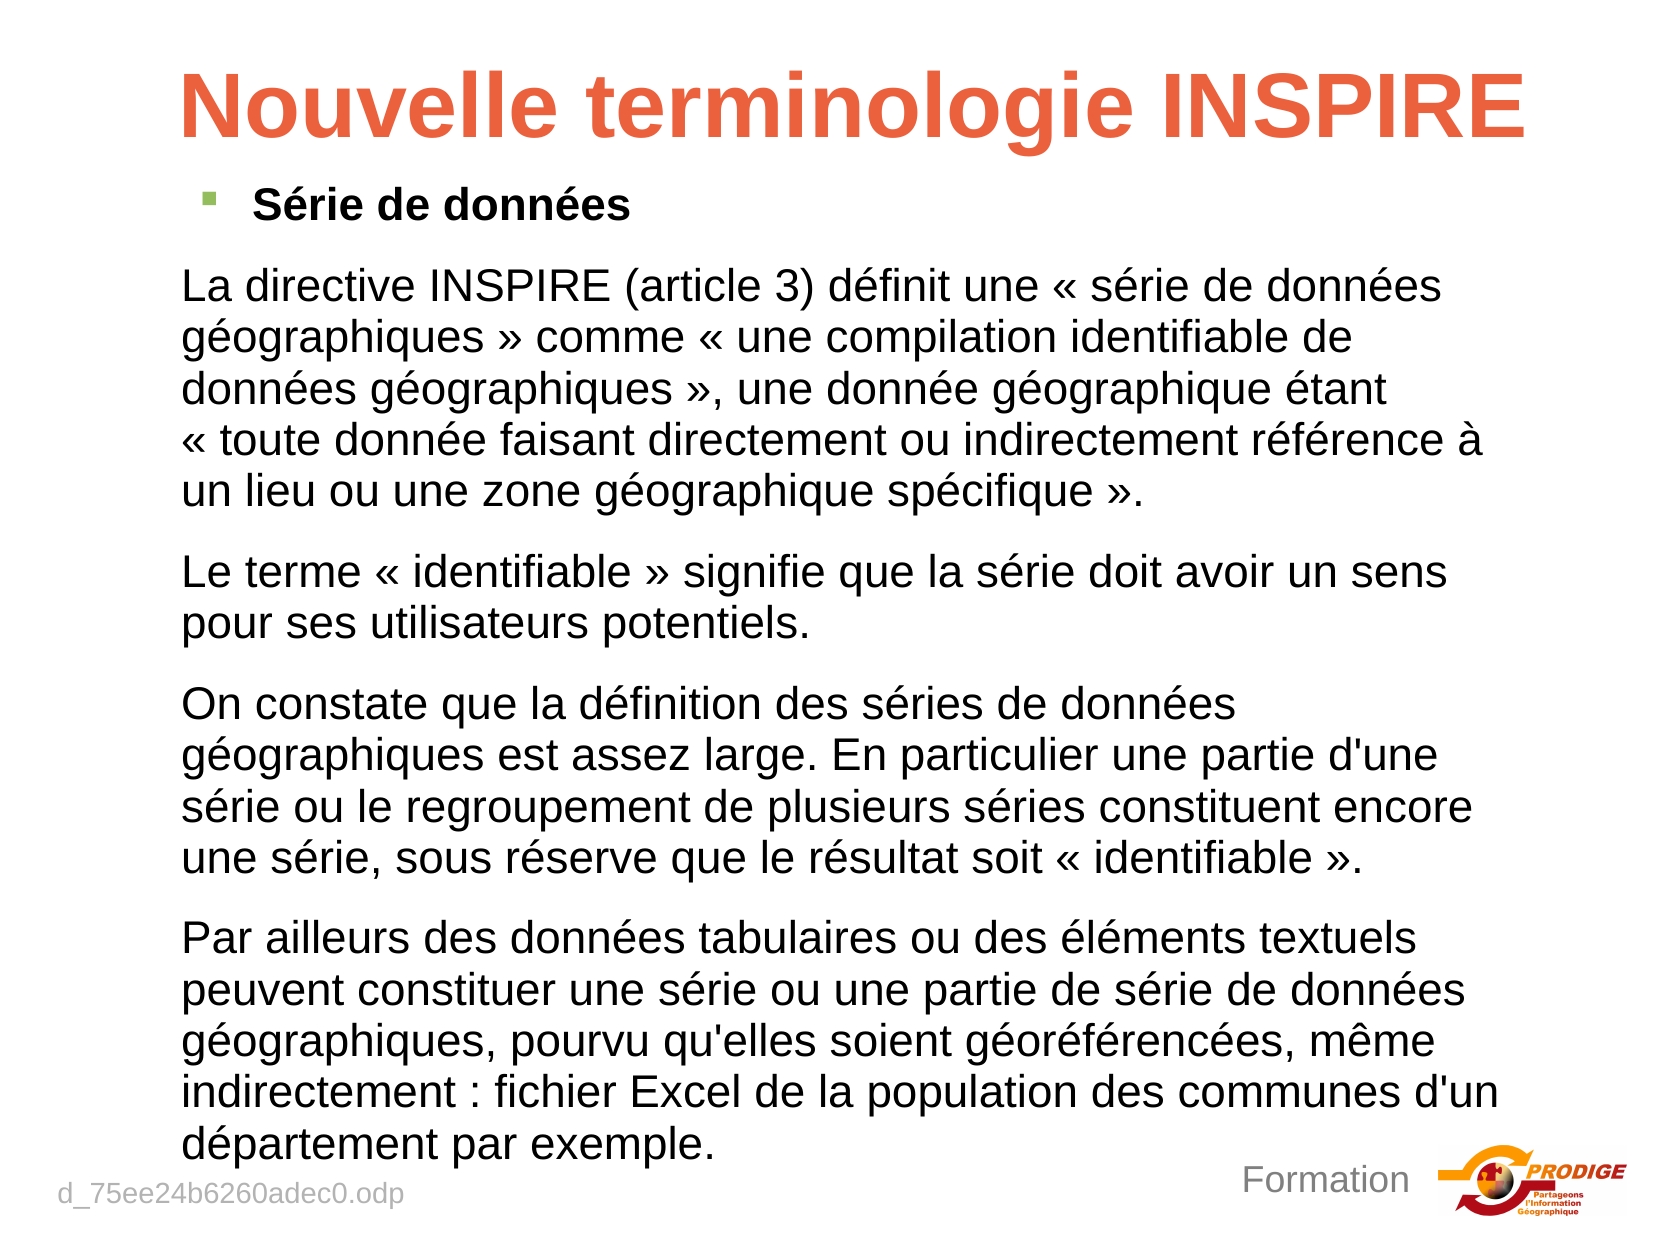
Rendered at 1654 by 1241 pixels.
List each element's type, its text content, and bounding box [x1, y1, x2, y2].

title Nouvelle terminologie INSPIRE [136, 9, 1571, 202]
picture [1511, 1145, 1627, 1216]
list Série de données La directive INSPIRE (article 3) définit une « série de données géographiques » comme « une compilation identifiable de données géographiques », une donnée géographique étant « toute donnée faisant directement ou indirectement référence à un lieu ou une zone géographique spécifique ». Le terme « identifiable » signifie que la série doit avoir un sens pour ses utilisateurs potentiels. On constate que la définition des séries de données géographiques est assez large. En particulier une partie d'une série ou le regroupement de plusieurs séries constituent encore une série, sous réserve que le résultat soit « identifiable ». Par ailleurs des données tabulaires ou des éléments textuels peuvent constituer une série ou une partie de série de données géographiques, pourvu qu'elles soient géoréférencées, même indirectement : fichier Excel de la population des communes d'un département par exemple. [181, 179, 1511, 1241]
